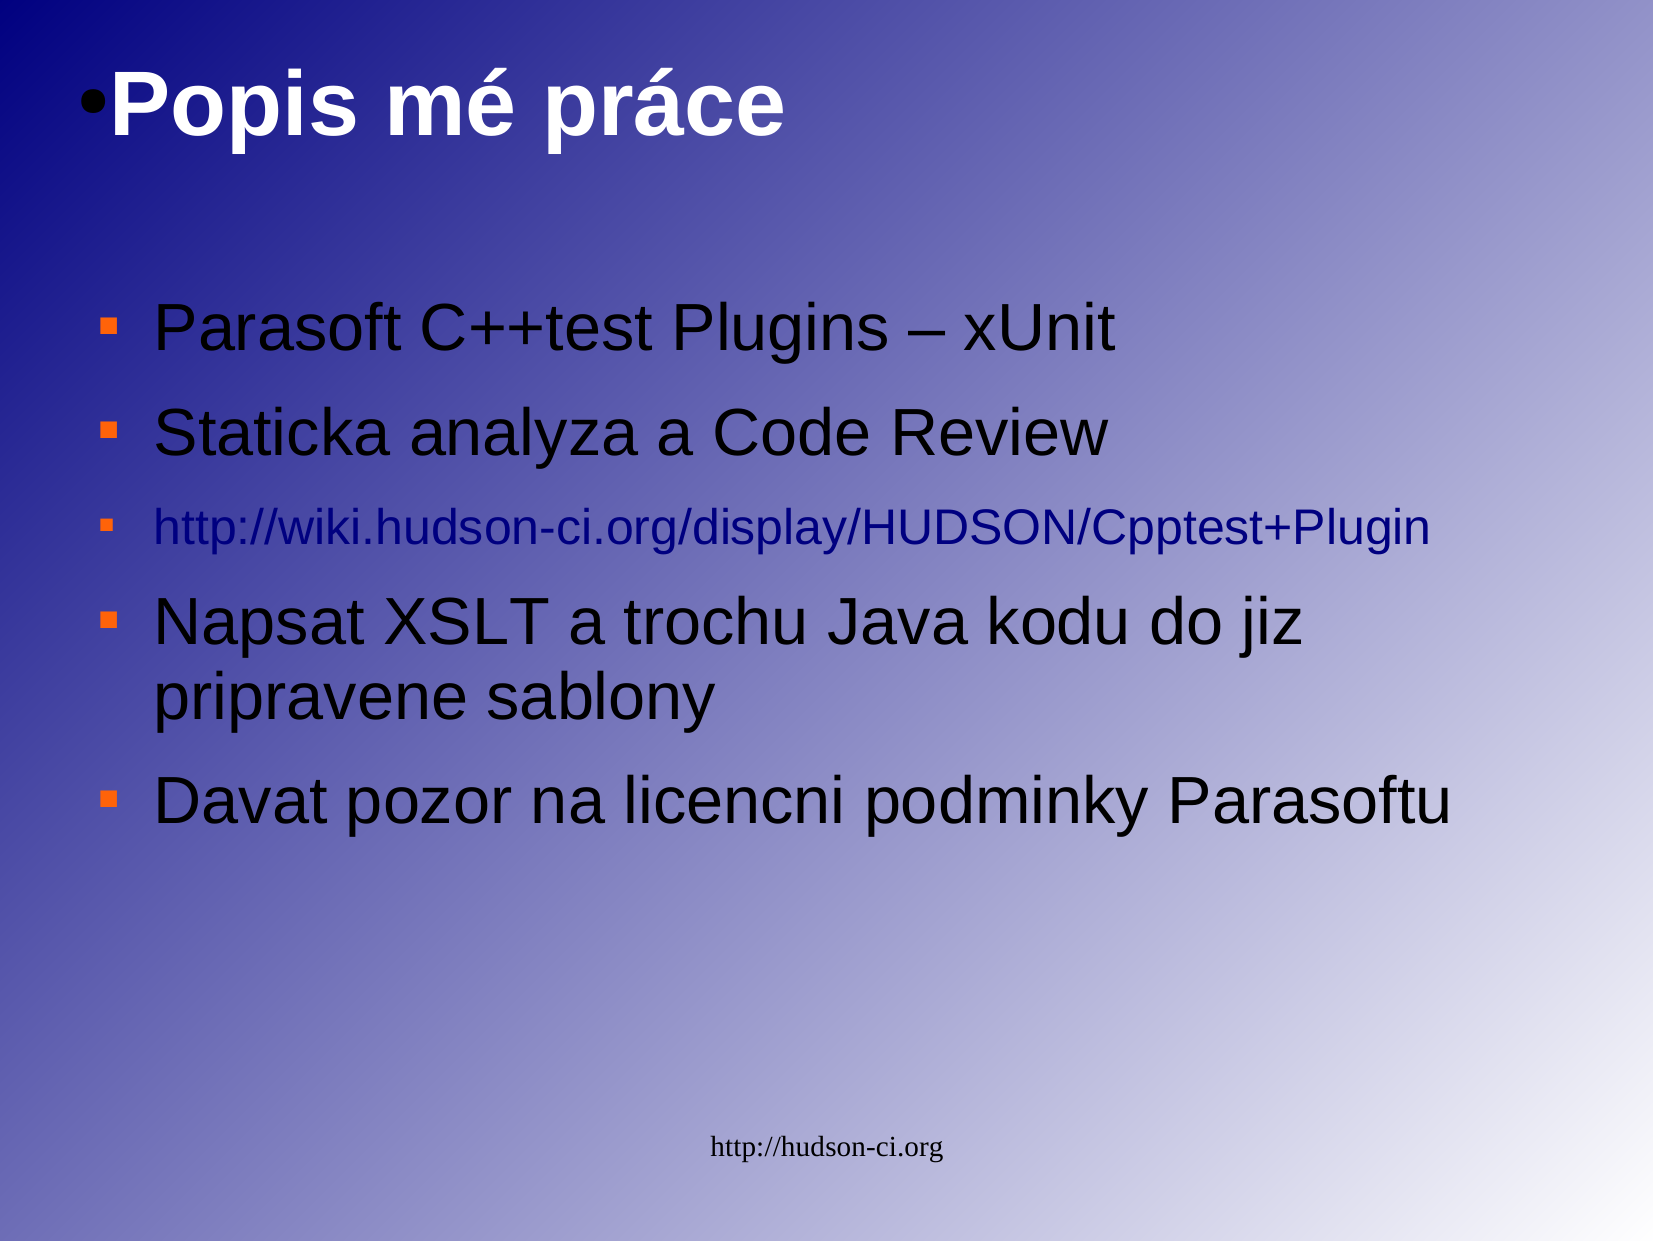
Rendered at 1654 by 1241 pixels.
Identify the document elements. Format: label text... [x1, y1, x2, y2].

list Parasoft C++test Plugins – xUnit Staticka analyza a Code Review http://wiki.hudson-ci.org/display/HUDSON/Cpptest+Plugin Napsat XSLT a trochu Java kodu do jiz pripravene sablony Davat pozor na licencni podminky Parasoftu [82, 290, 1571, 1095]
title Popis mé práce [76, 0, 1565, 208]
